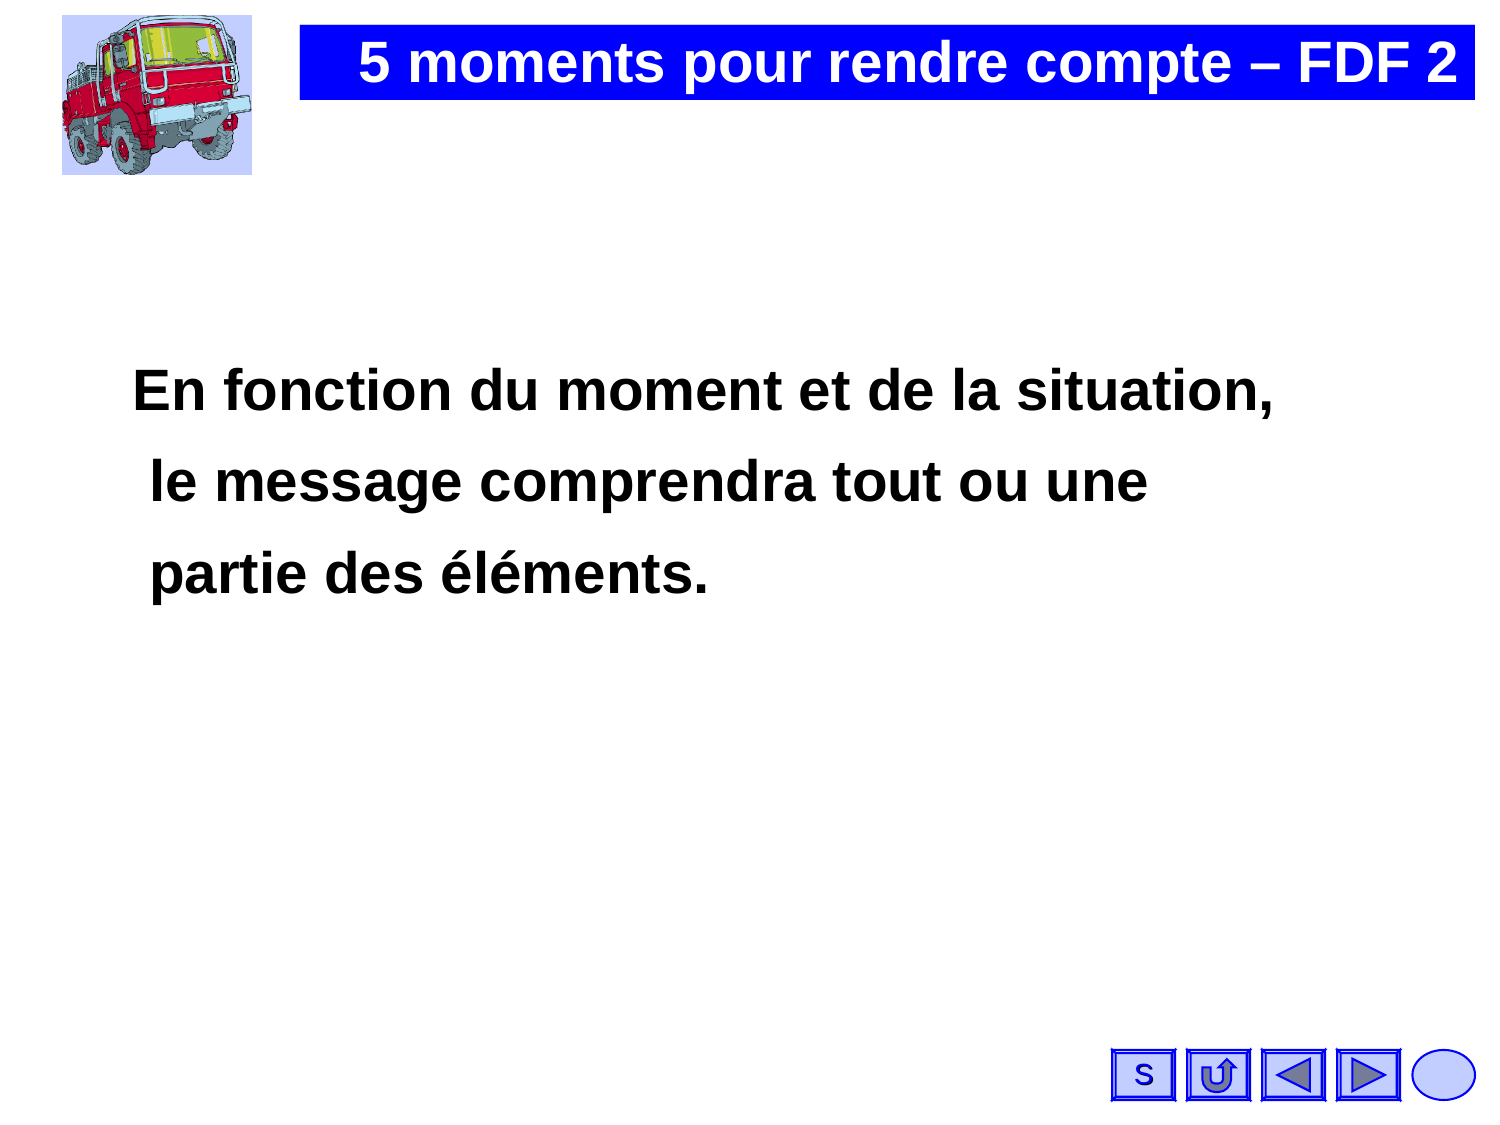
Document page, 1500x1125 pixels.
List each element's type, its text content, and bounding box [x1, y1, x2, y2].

text_box 5 moments pour rendre compte – FDF 2 [299, 24, 1475, 100]
text_box En fonction du moment et de la situation, le message comprendra tout ou une partie des éléments. [118, 354, 1329, 739]
text_box [1412, 1049, 1476, 1101]
